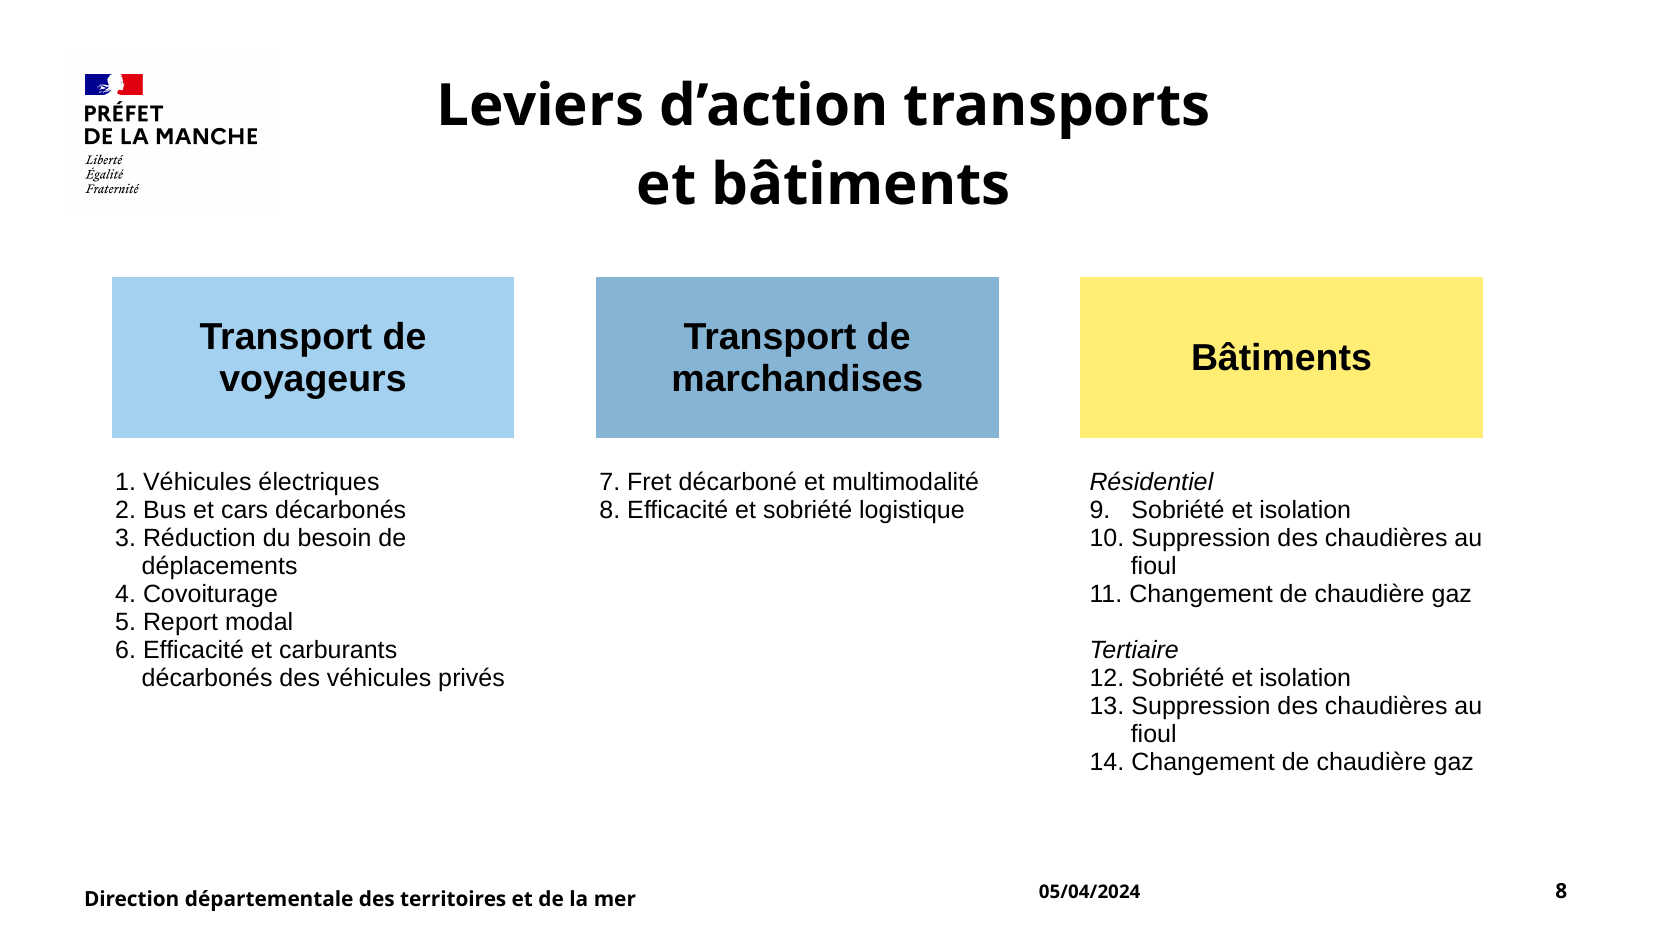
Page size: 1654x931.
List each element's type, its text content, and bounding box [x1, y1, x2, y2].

text_box 1. Véhicules électriques 2. Bus et cars décarbonés 3. Réduction du besoin de déplacements 4. Covoiturage 5. Report modal 6. Efficacité et carburants décarbonés des véhicules privés [100, 460, 526, 728]
text_box Bâtiments [1080, 277, 1483, 438]
title Leviers d’action transports et bâtiments [79, 64, 1568, 221]
text_box Transport de voyageurs [112, 277, 514, 438]
text_box 7. Fret décarboné et multimodalité 8. Efficacité et sobriété logistique [584, 460, 1010, 728]
text_box Résidentiel 9. Sobriété et isolation 10. Suppression des chaudières au fioul 11. Changement de chaudière gaz Tertiaire 12. Sobriété et isolation 13. Suppression des chaudières au fioul 14. Changement de chaudière gaz [1074, 460, 1536, 784]
picture [64, 53, 278, 214]
text_box Transport de marchandises [596, 277, 999, 438]
